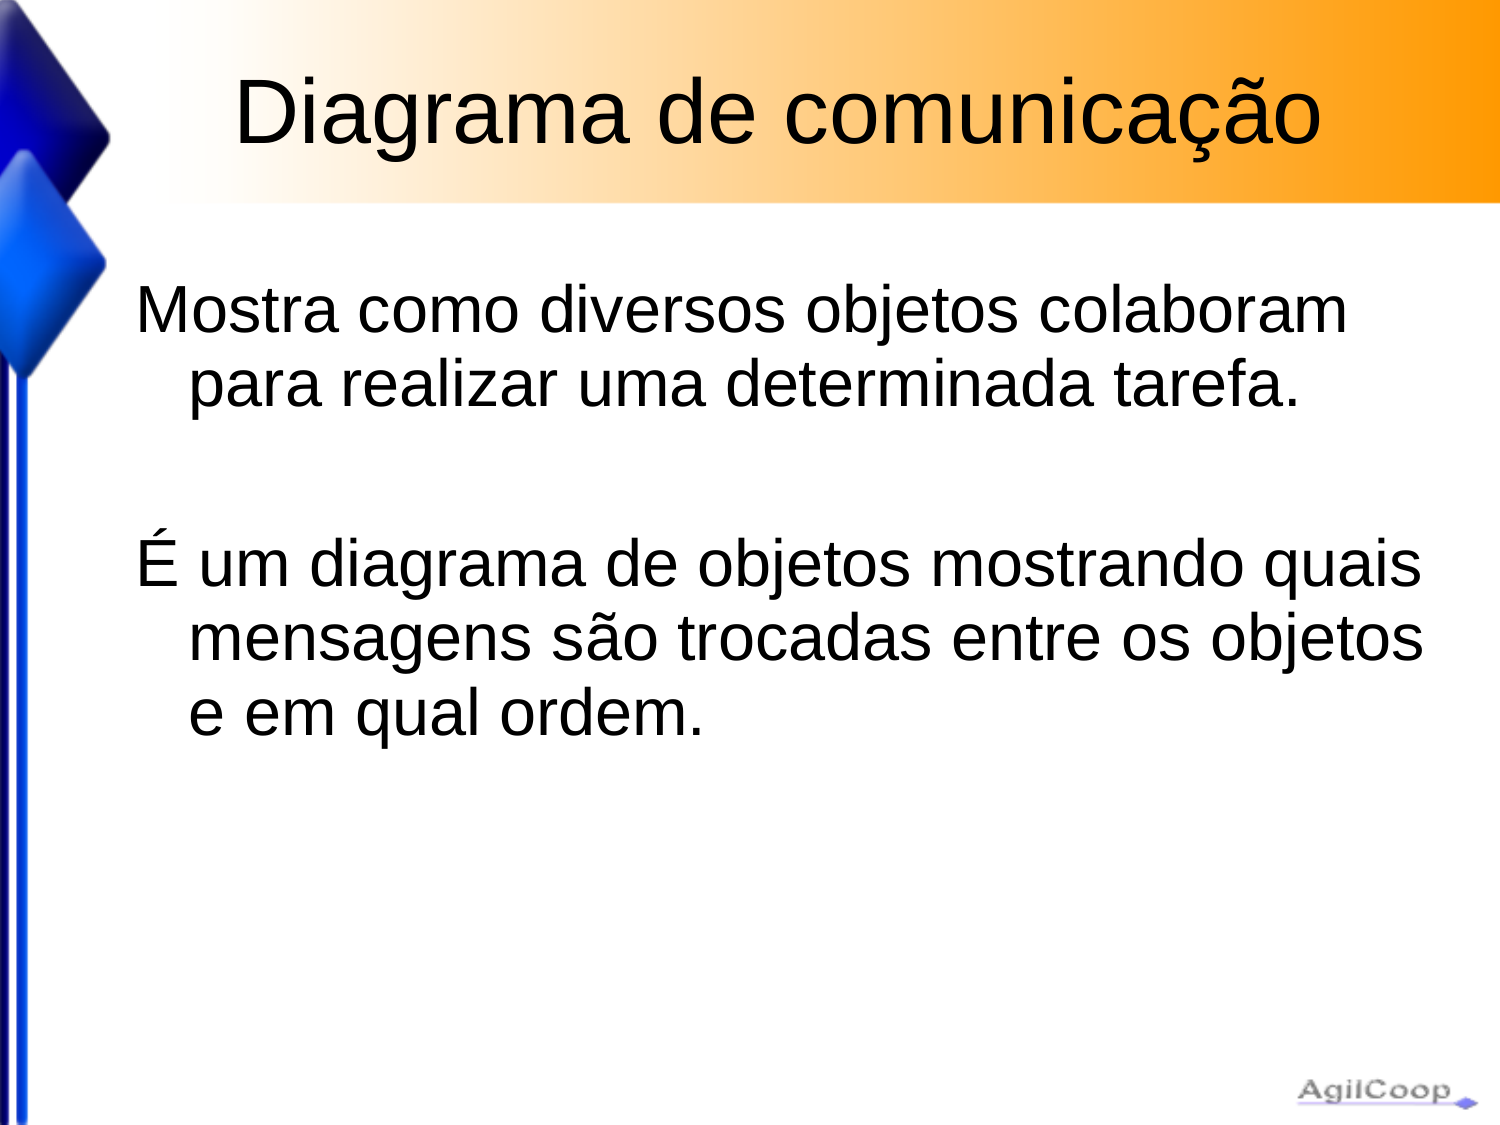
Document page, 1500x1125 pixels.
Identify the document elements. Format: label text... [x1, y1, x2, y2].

list Mostra como diversos objetos colaboram para realizar uma determinada tarefa. É um diagrama de objetos mostrando quais mensagens são trocadas entre os objetos e em qual ordem. [118, 271, 1447, 1108]
title Diagrama de comunicação [82, 8, 1477, 216]
picture [0, 0, 1500, 1125]
